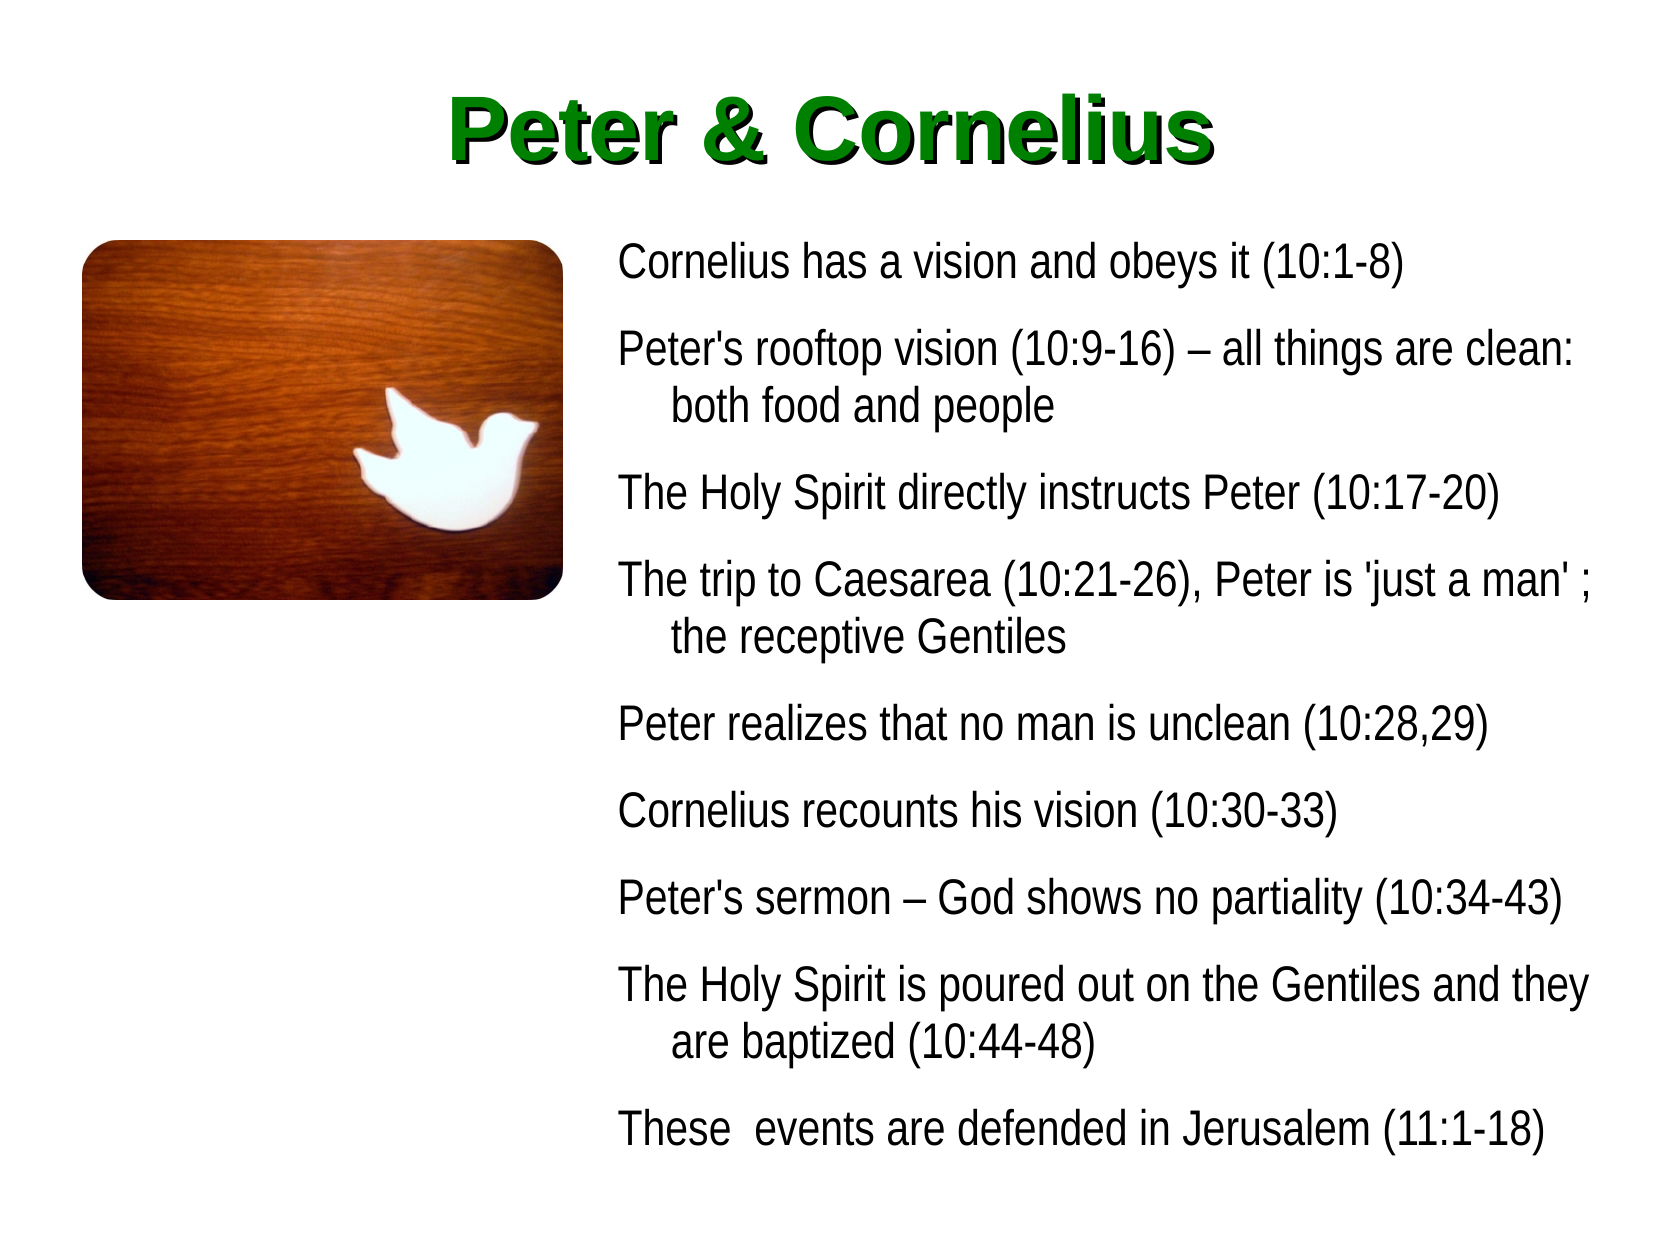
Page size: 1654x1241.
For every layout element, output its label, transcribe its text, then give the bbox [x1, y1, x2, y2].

list Cornelius has a vision and obeys it (10:1-8) Peter's rooftop vision (10:9-16) – all things are clean: both food and people The Holy Spirit directly instructs Peter (10:17-20) The trip to Caesarea (10:21-26), Peter is 'just a man' ; the receptive Gentiles Peter realizes that no man is unclean (10:28,29) Cornelius recounts his vision (10:30-33) Peter's sermon – God shows no partiality (10:34-43) The Holy Spirit is poured out on the Gentiles and they are baptized (10:44-48) These events are defended in Jerusalem (11:1-18) [600, 232, 1613, 1201]
picture [82, 240, 563, 601]
title Peter & Cornelius [86, 32, 1576, 226]
